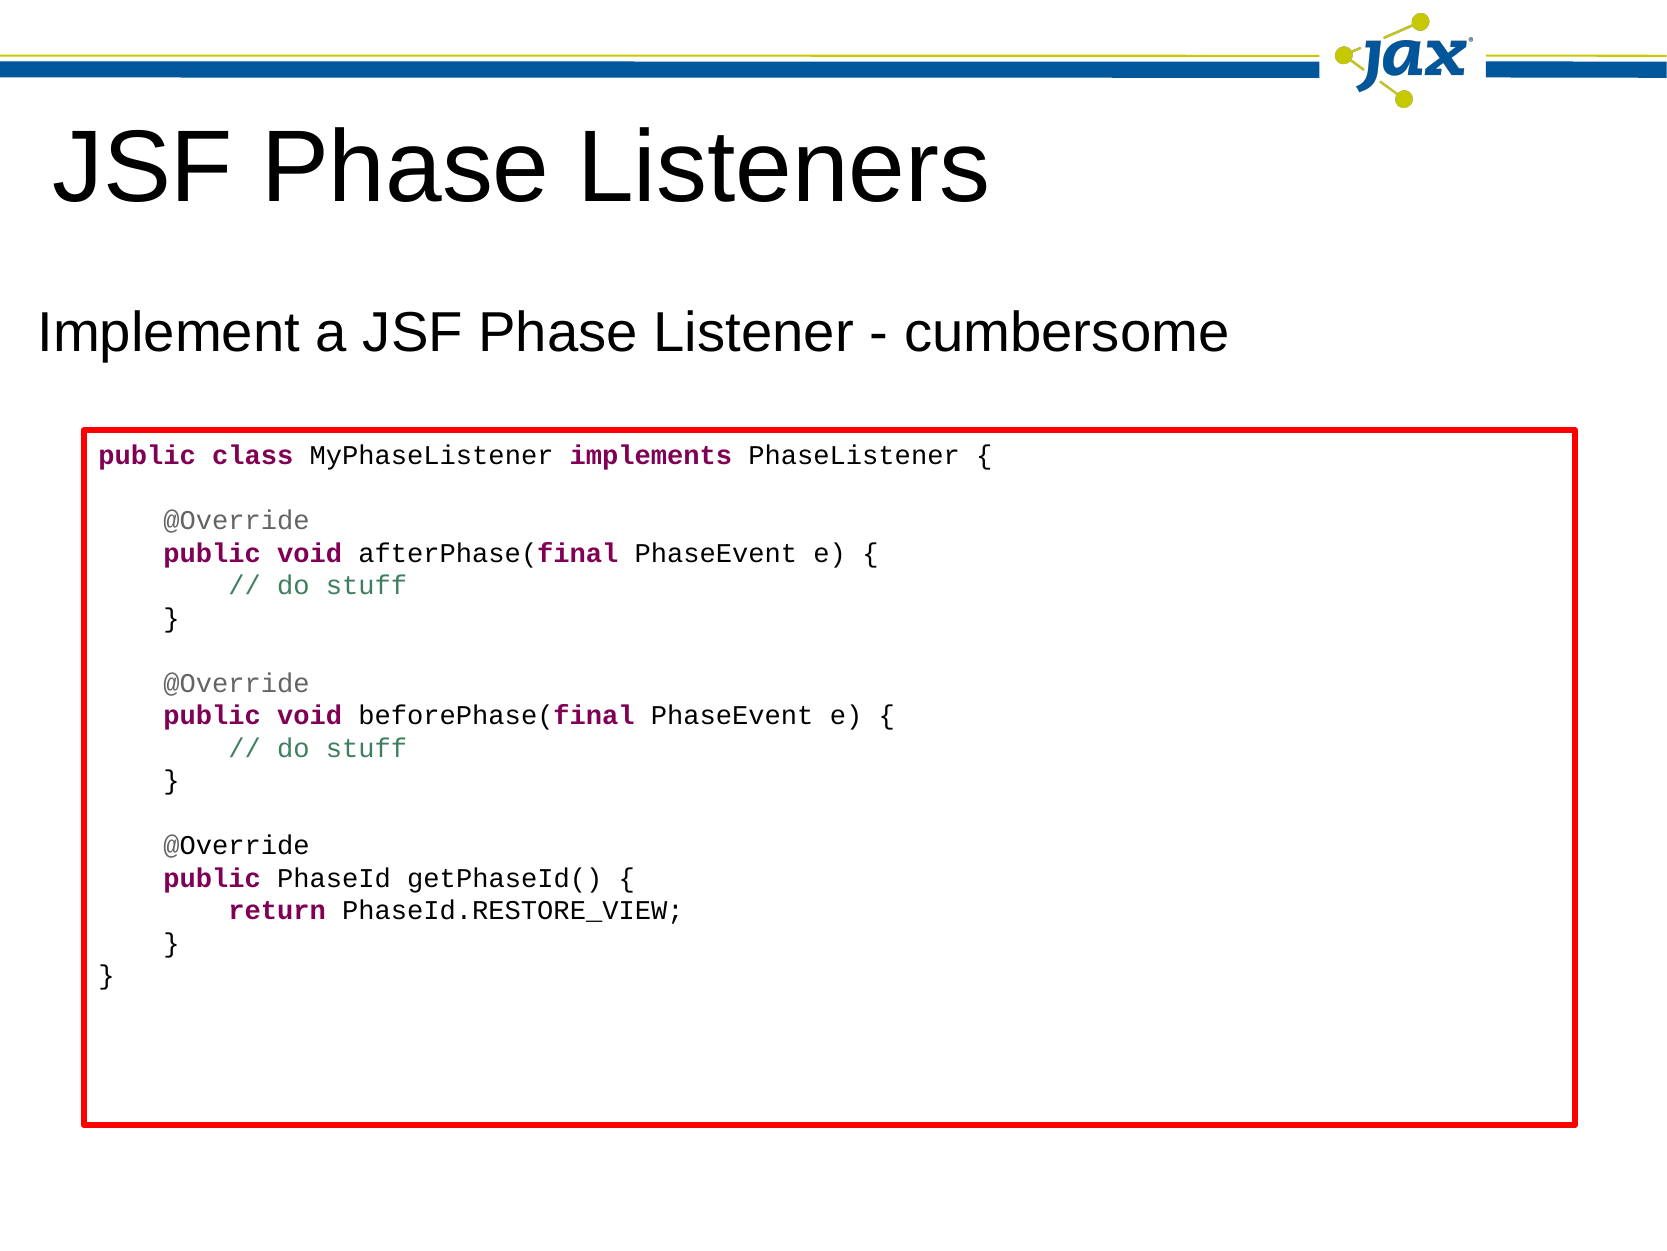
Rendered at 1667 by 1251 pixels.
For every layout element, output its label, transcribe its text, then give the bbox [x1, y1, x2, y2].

text_box public class MyPhaseListener implements PhaseListener { @Override public void afterPhase(final PhaseEvent e) { // do stuff } @Override public void beforePhase(final PhaseEvent e) { // do stuff } @Override public PhaseId getPhaseId() { return PhaseId.RESTORE_VIEW; } } [83, 430, 1576, 1126]
list Implement a JSF Phase Listener - cumbersome [37, 300, 1613, 1126]
title JSF Phase Listeners [37, 91, 1651, 230]
picture [1335, 13, 1473, 91]
